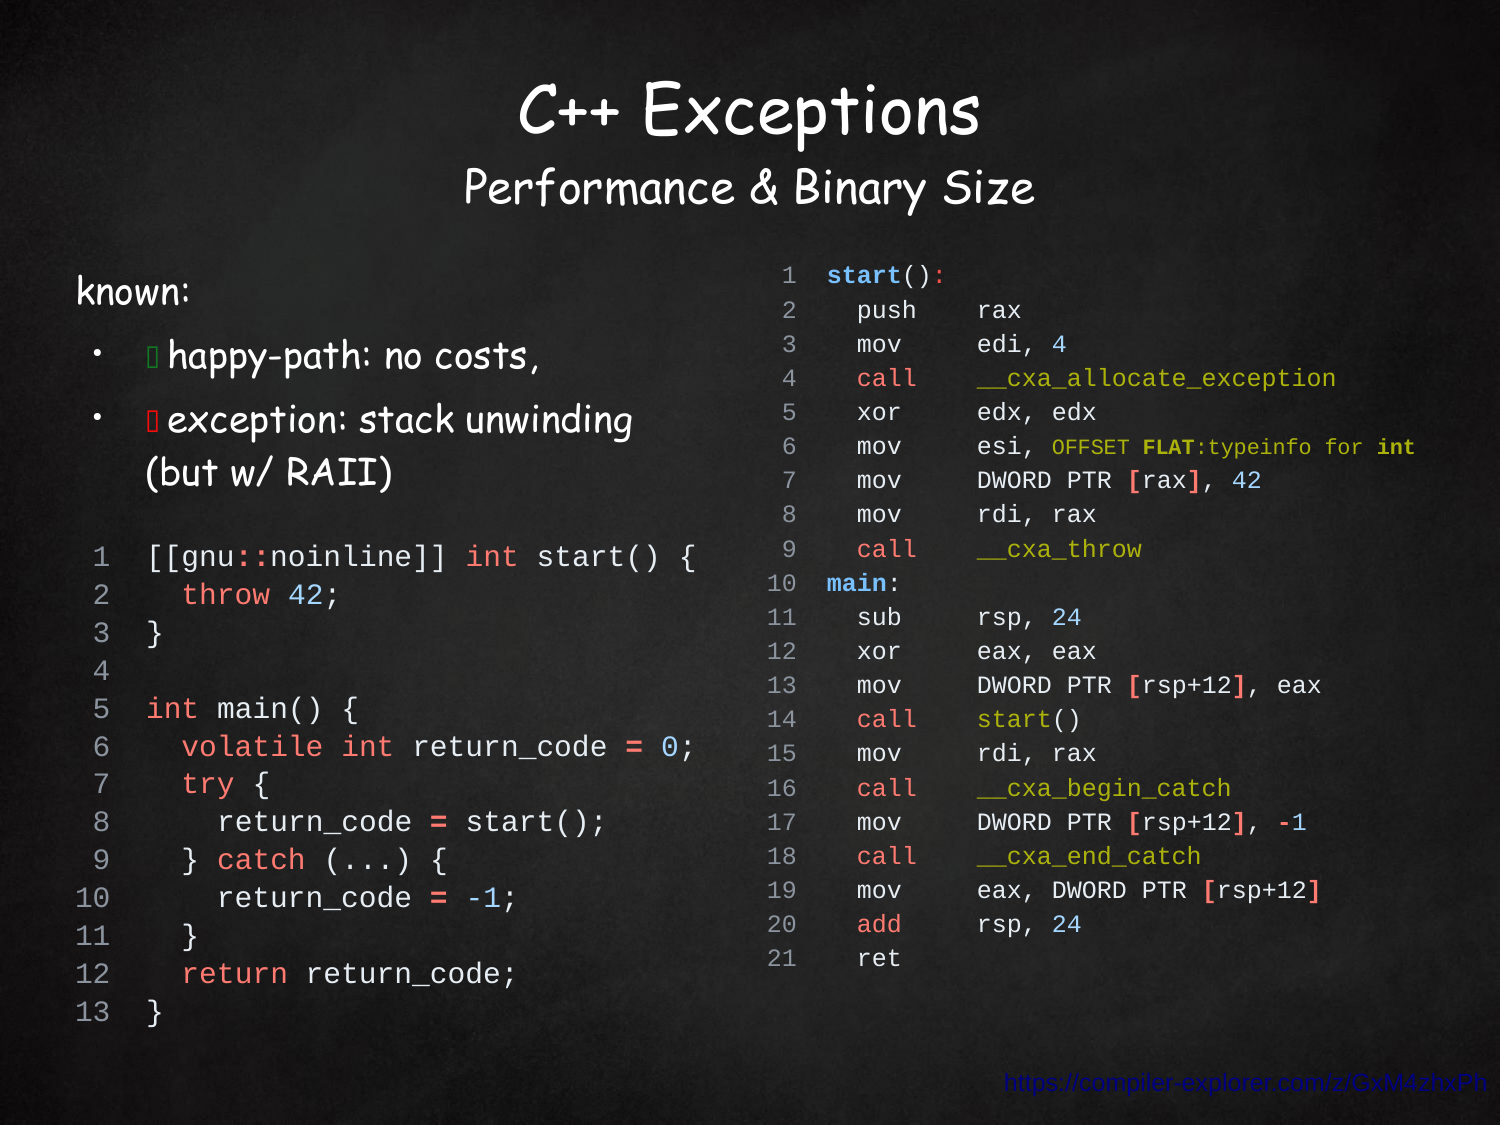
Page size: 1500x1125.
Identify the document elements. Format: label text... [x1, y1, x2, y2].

text_box https://compiler-explorer.com/z/GxM4zhxPh [760, 1061, 1500, 1119]
list known: ✅ happy-path: no costs, ❌ exception: stack unwinding (but w/ RAII) [75, 263, 734, 541]
list 1 [[gnu::noinline]] int start() { 2 throw 42; 3 } 4 5 int main() { 6 volatile int return_code = 0; 7 try { 8 return_code = start(); 9 } catch (...) { 10 return_code = -1; 11 } 12 return return_code; 13 } [75, 541, 734, 1039]
list 1 start(): 2 push rax 3 mov edi, 4 4 call __cxa_allocate_exception 5 xor edx, edx 6 mov esi, OFFSET FLAT:typeinfo for int 7 mov DWORD PTR [rax], 42 8 mov rdi, rax 9 call __cxa_throw 10 main: 11 sub rsp, 24 12 xor eax, eax 13 mov DWORD PTR [rsp+12], eax 14 call start() 15 mov rdi, rax 16 call __cxa_begin_catch 17 mov DWORD PTR [rsp+12], -1 18 call __cxa_end_catch 19 mov eax, DWORD PTR [rsp+12] 20 add rsp, 24 21 ret [766, 263, 1426, 1040]
title C++ Exceptions Performance & Binary Size [75, 44, 1425, 233]
picture [0, 0, 1500, 1125]
